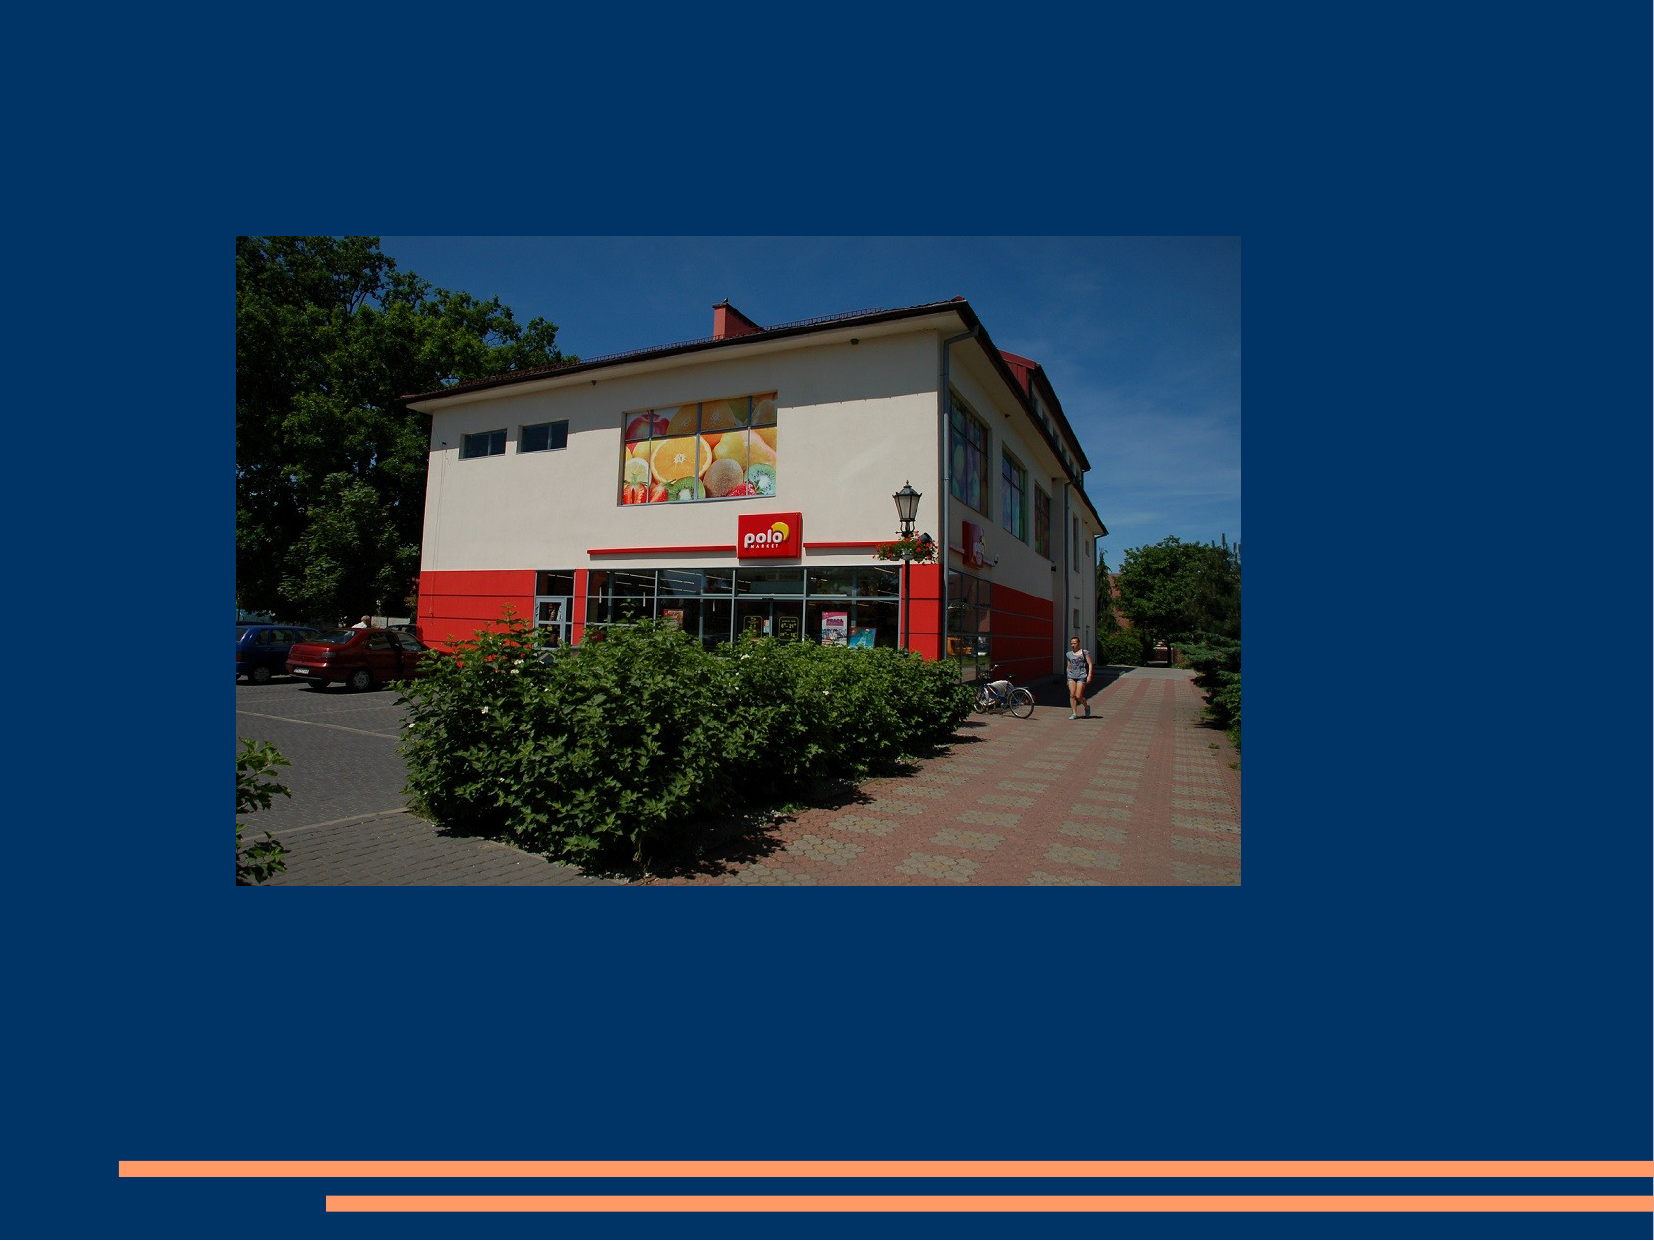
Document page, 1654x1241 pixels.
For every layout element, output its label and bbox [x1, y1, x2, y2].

picture [236, 236, 1241, 886]
